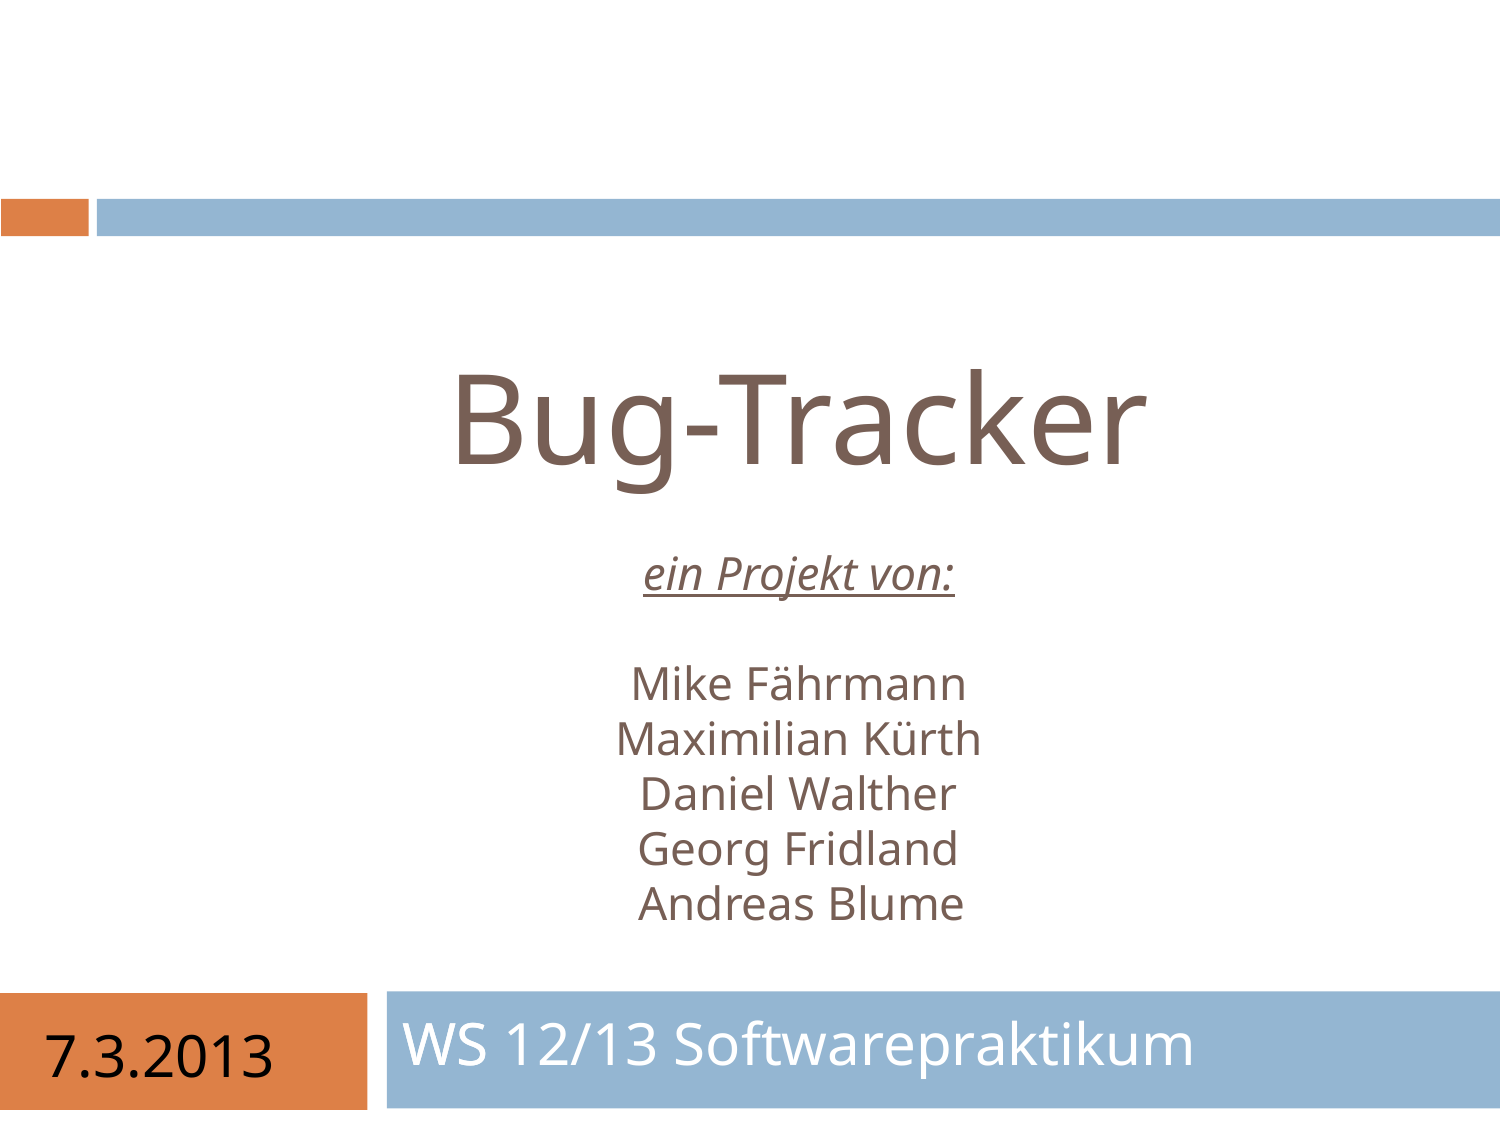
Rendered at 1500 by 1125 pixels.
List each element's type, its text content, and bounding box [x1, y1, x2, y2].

title Bug-Tracker ein Projekt von: Mike Fährmann Maximilian Kürth Daniel Walther Georg Fridland Andreas Blume [147, 324, 1450, 963]
text_box WS [387, 992, 1457, 1105]
text_box 7.3.2013 [29, 1003, 414, 1093]
